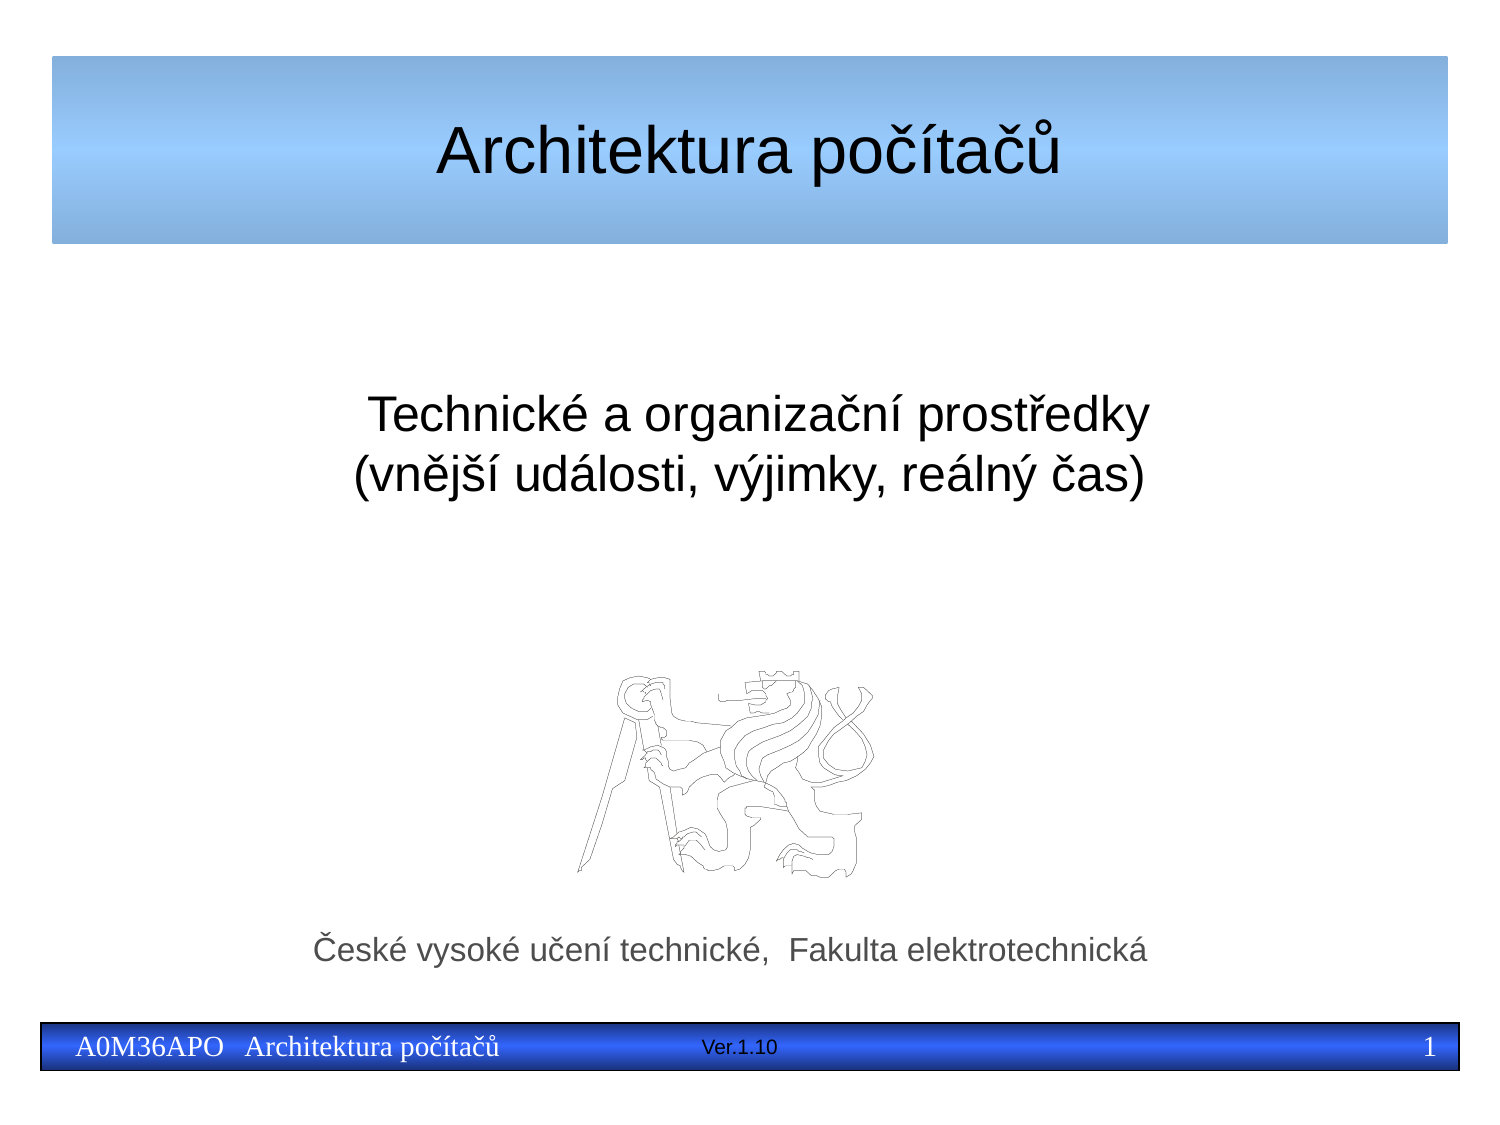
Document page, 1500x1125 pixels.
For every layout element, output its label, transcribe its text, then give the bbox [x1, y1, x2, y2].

text_box České vysoké učení technické, Fakulta elektrotechnická [298, 920, 1202, 977]
chart [574, 668, 879, 884]
title Architektura počítačů [52, 56, 1448, 244]
text_box Technické a organizační prostředky (vnější události, výjimky, reálný čas)‏ [53, 374, 1447, 510]
text_box Ver.1.10 [686, 1028, 805, 1065]
